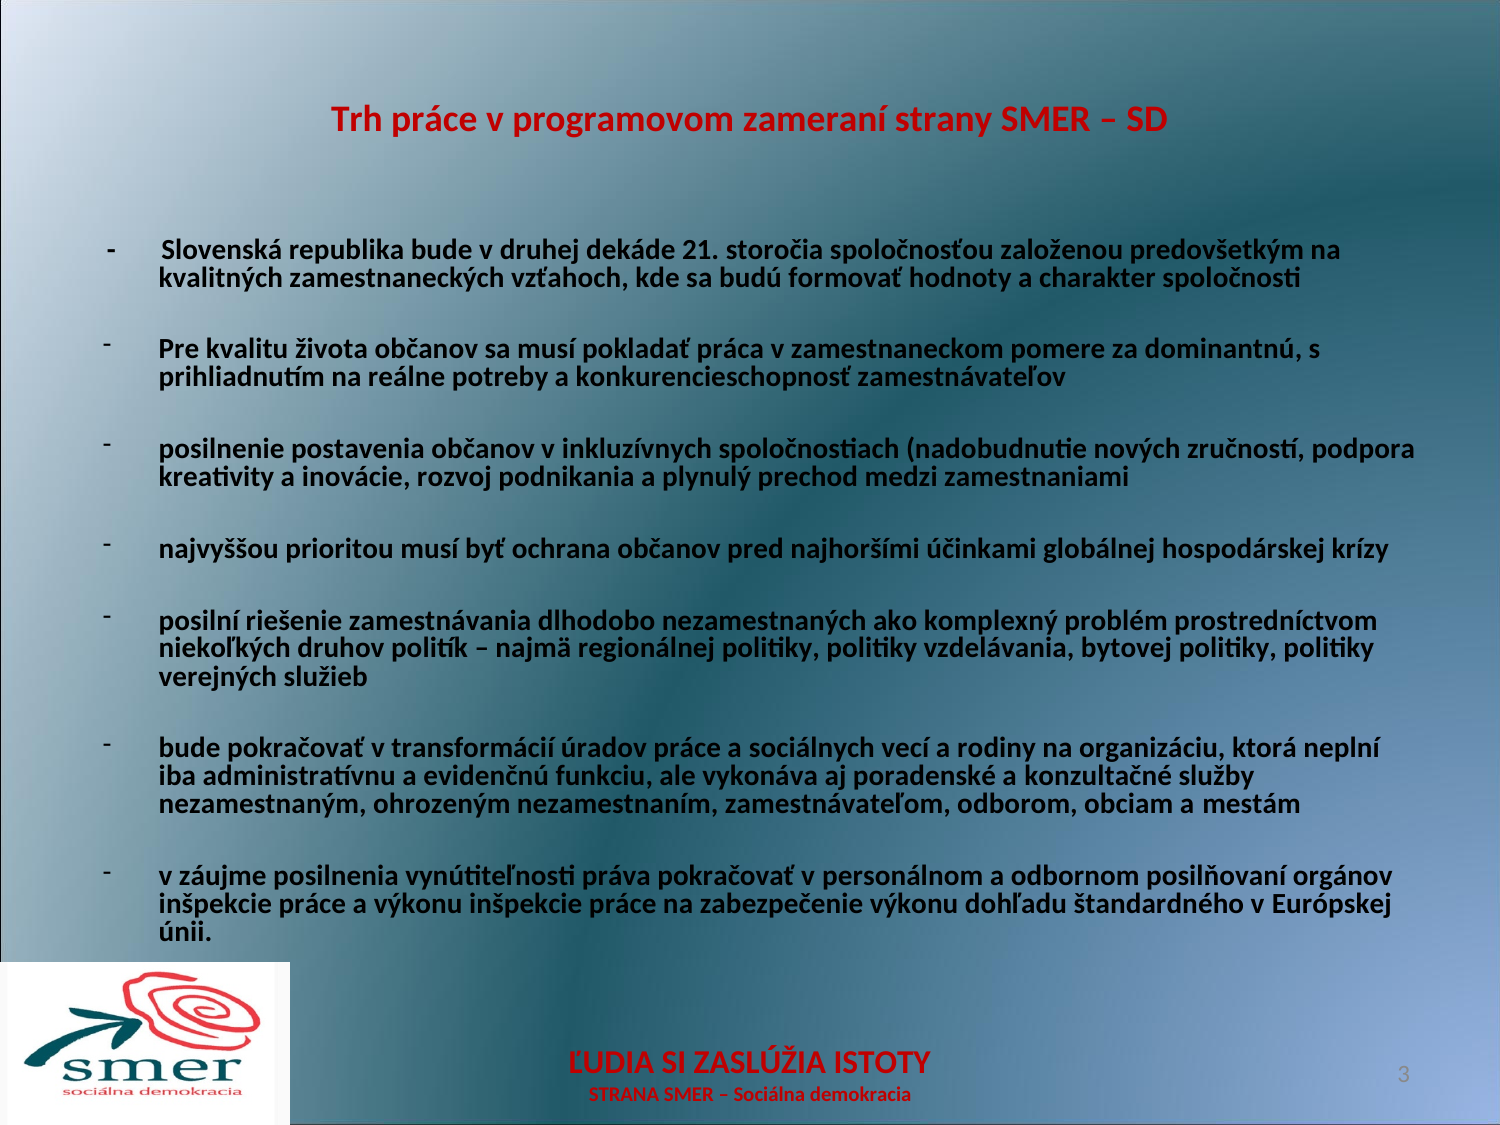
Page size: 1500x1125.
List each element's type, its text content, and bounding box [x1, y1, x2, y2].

list - Slovenská republika bude v druhej dekáde 21. storočia spoločnosťou založenou predovšetkým na kvalitných zamestnaneckých vzťahoch, kde sa budú formovať hodnoty a charakter spoločnosti Pre kvalitu života občanov sa musí pokladať práca v zamestnaneckom pomere za dominantnú, s prihliadnutím na reálne potreby a konkurencieschopnosť zamestnávateľov posilnenie postavenia občanov v inkluzívnych spoločnostiach (nadobudnutie nových zručností, podpora kreativity a inovácie, rozvoj podnikania a plynulý prechod medzi zamestnaniami najvyššou prioritou musí byť ochrana občanov pred najhoršími účinkami globálnej hospodárskej krízy posilní riešenie zamestnávania dlhodobo nezamestnaných ako komplexný problém prostredníctvom niekoľkých druhov politík – najmä regionálnej politiky, politiky vzdelávania, bytovej politiky, politiky verejných služieb bude pokračovať v transformácií úradov práce a sociálnych vecí a rodiny na organizáciu, ktorá neplní iba administratívnu a evidenčnú funkciu, ale vykonáva aj poradenské a konzultačné služby nezamestnaným, ohrozeným nezamestnaním, zamestnávateľom, odborom, obciam a mestám v záujme posilnenia vynútiteľnosti práva pokračovať v personálnom a odbornom posilňovaní orgánov inšpekcie práce a výkonu inšpekcie práce na zabezpečenie výkonu dohľadu štandardného v Európskej únii. [87, 200, 1438, 1125]
title Trh práce v programovom zameraní strany SMER – SD [75, 45, 1426, 233]
text_box <number> [1074, 1042, 1426, 1103]
text_box ĽUDIA SI ZASLÚŽIA ISTOTY STRANA SMER – Sociálna demokracia [512, 1042, 988, 1103]
picture [0, 0, 1500, 1125]
